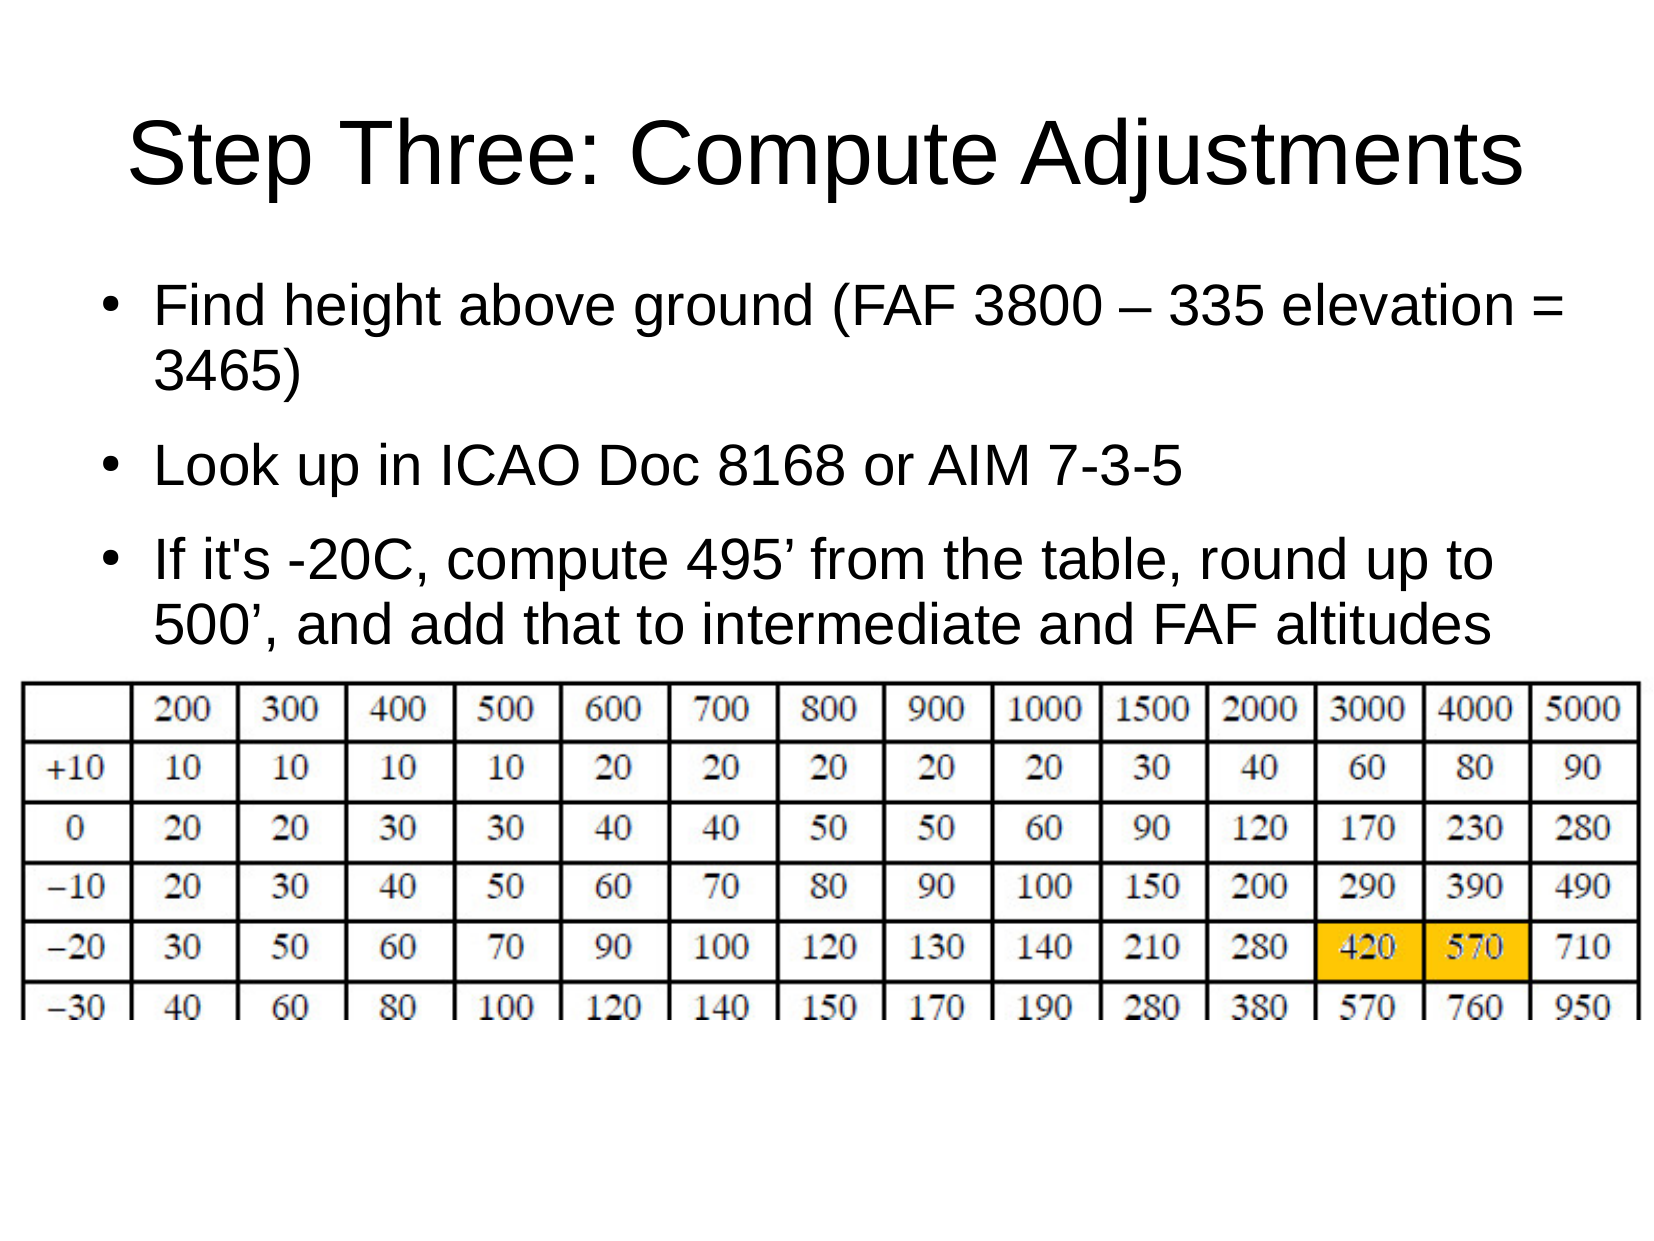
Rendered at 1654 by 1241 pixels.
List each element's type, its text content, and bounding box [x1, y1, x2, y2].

title Step Three: Compute Adjustments [82, 49, 1571, 257]
picture [5, 661, 1654, 1021]
list Find height above ground (FAF 3800 – 335 elevation = 3465) Look up in ICAO Doc 8168 or AIM 7-3-5 If it's -20C, compute 495’ from the table, round up to 500’, and add that to intermediate and FAF altitudes [82, 273, 1571, 661]
